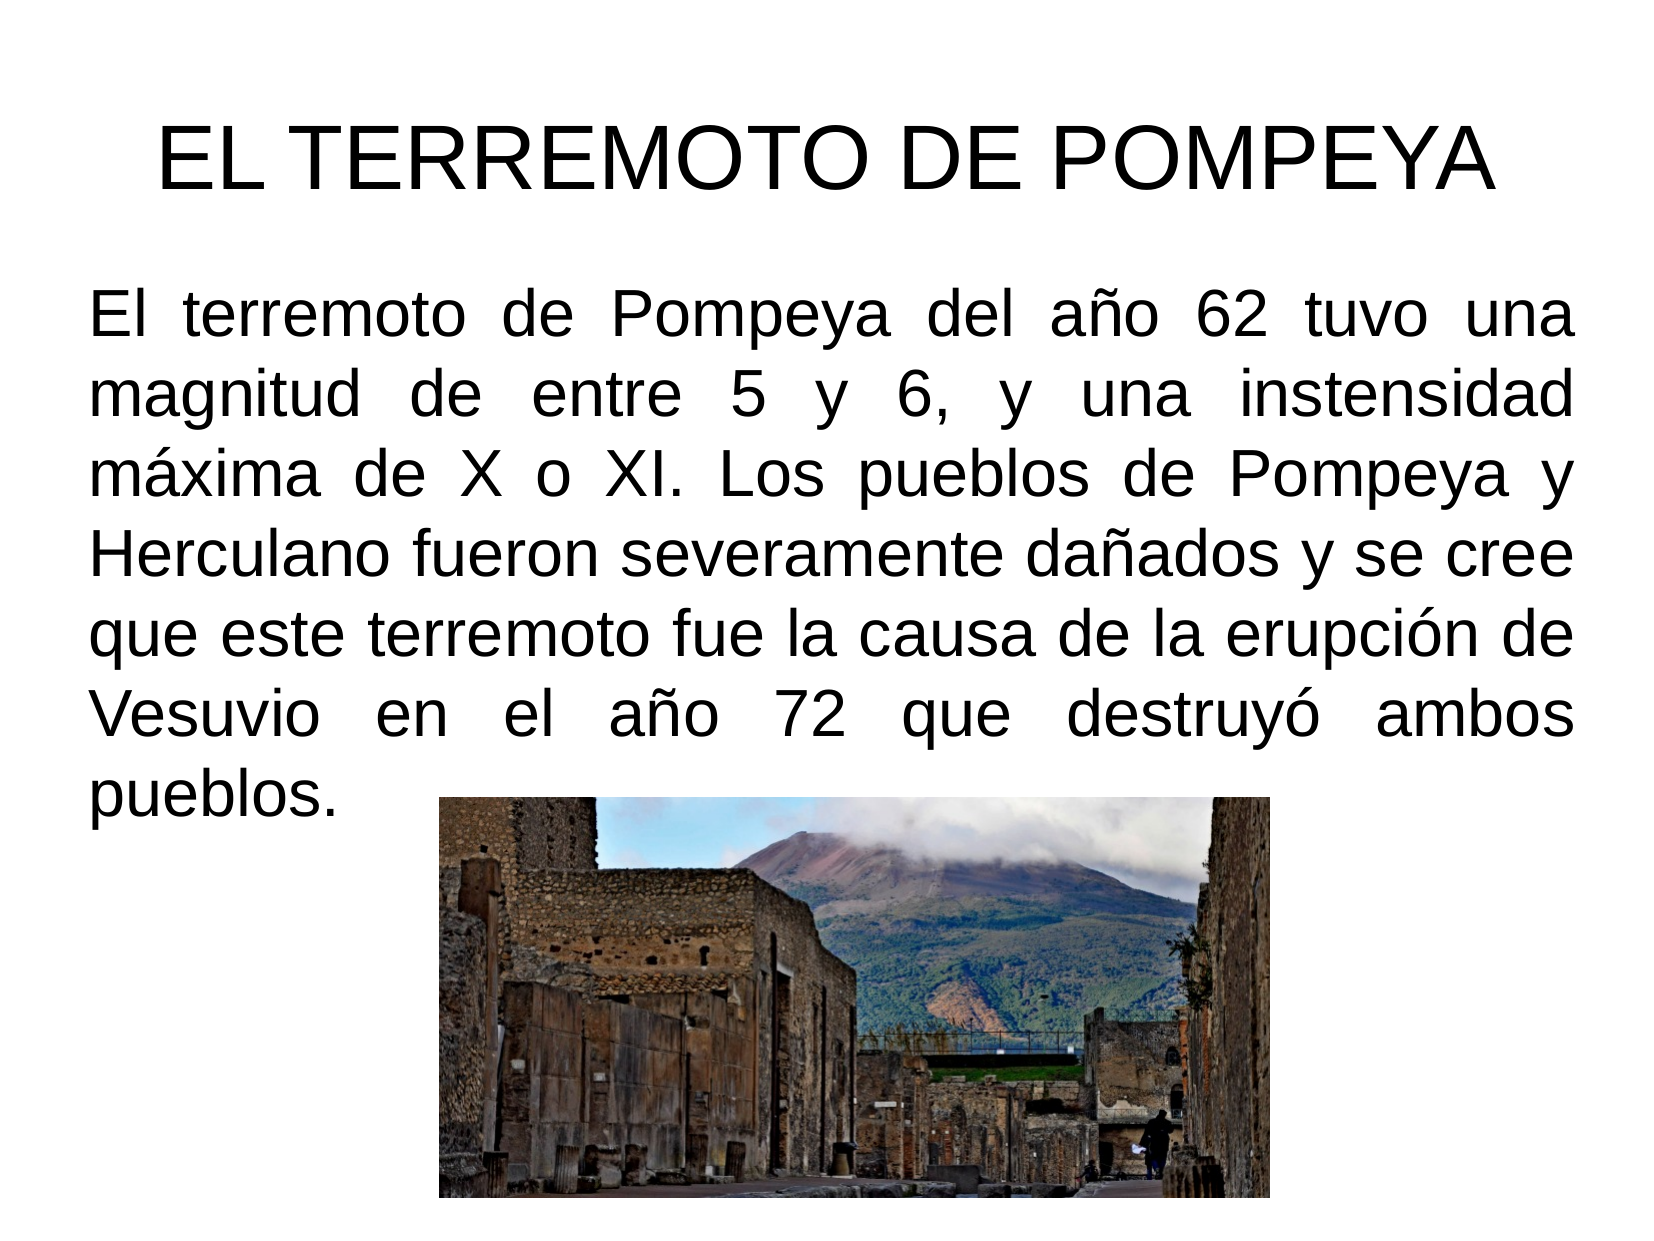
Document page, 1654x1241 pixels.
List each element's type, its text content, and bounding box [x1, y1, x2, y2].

subtitle El terremoto de Pompeya del año 62 tuvo una magnitud de entre 5 y 6, y una instensidad máxima de X o XI. Los pueblos de Pompeya y Herculano fueron severamente dañados y se cree que este terremoto fue la causa de la erupción de Vesuvio en el año 72 que destruyó ambos pueblos. [88, 147, 1577, 952]
picture [439, 797, 1270, 1198]
title EL TERREMOTO DE POMPEYA [82, 56, 1571, 250]
